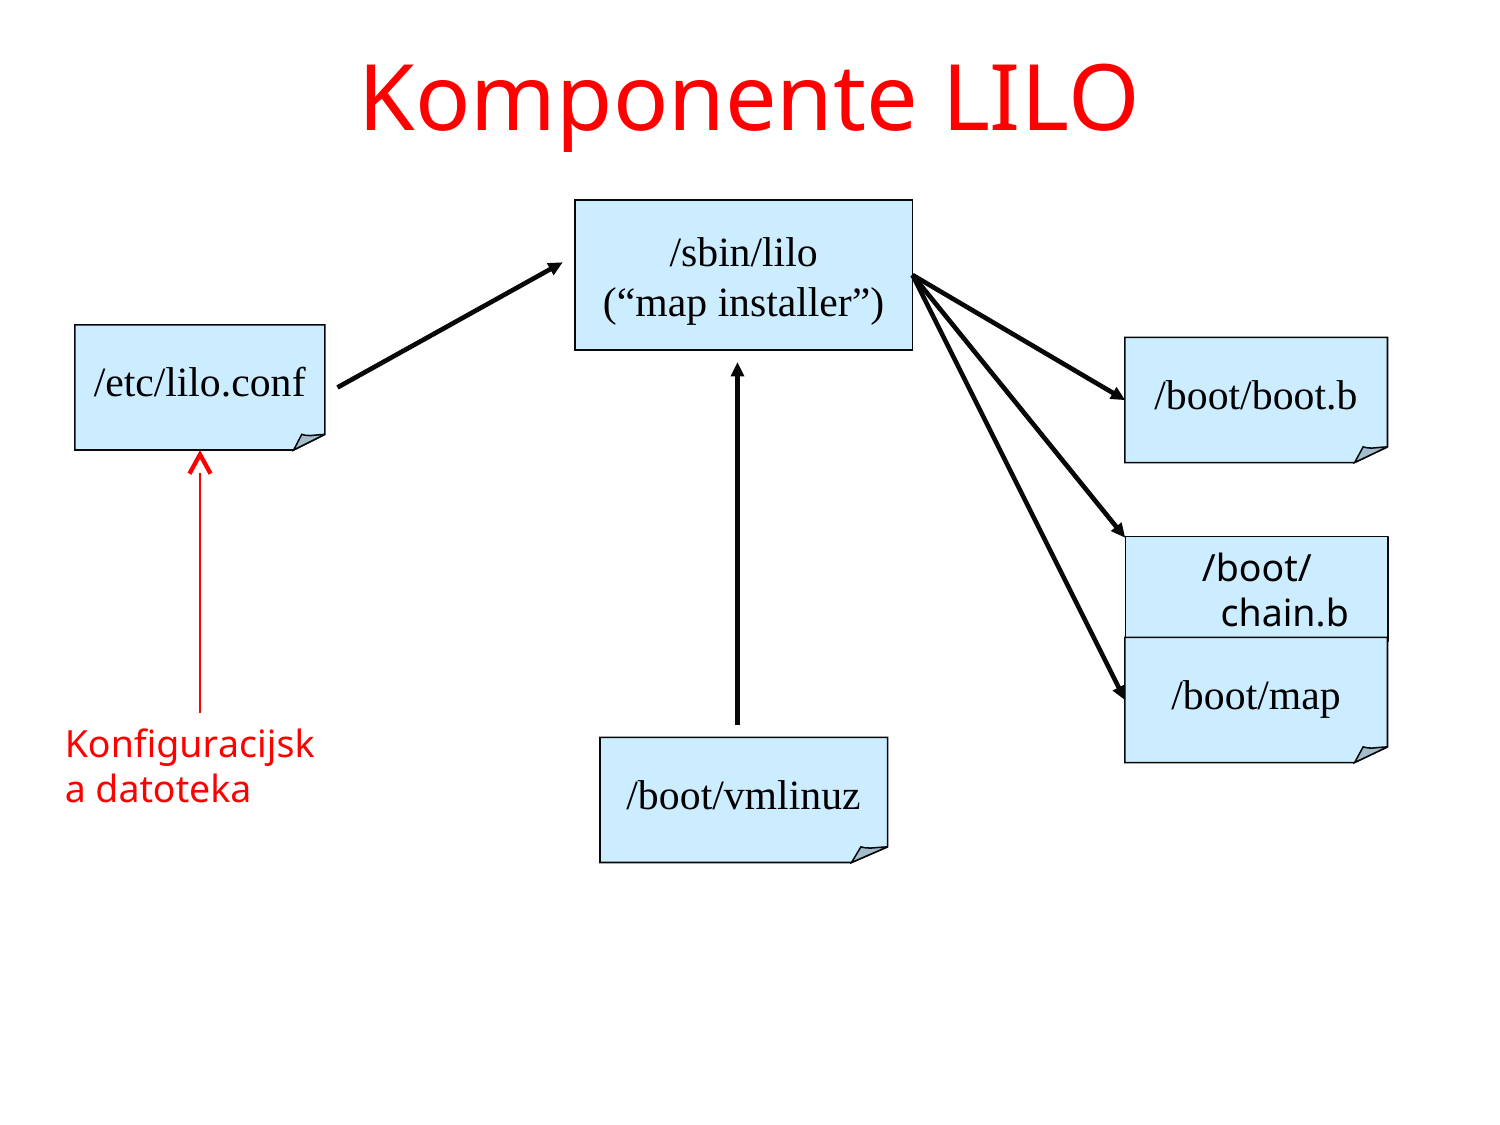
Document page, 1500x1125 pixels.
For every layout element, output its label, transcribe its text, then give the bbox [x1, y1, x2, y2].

text_box /boot/map [1124, 637, 1388, 763]
text_box /boot/boot.b [1124, 337, 1388, 463]
list /boot/chain.b [1125, 547, 1389, 631]
text_box /sbin/lilo (“map installer”) [574, 200, 913, 351]
title Komponente LILO [49, 0, 1451, 188]
text_box /etc/lilo.conf [74, 324, 325, 451]
text_box Konfiguracijska datoteka [50, 712, 351, 818]
text_box /boot/vmlinuz [600, 737, 888, 863]
